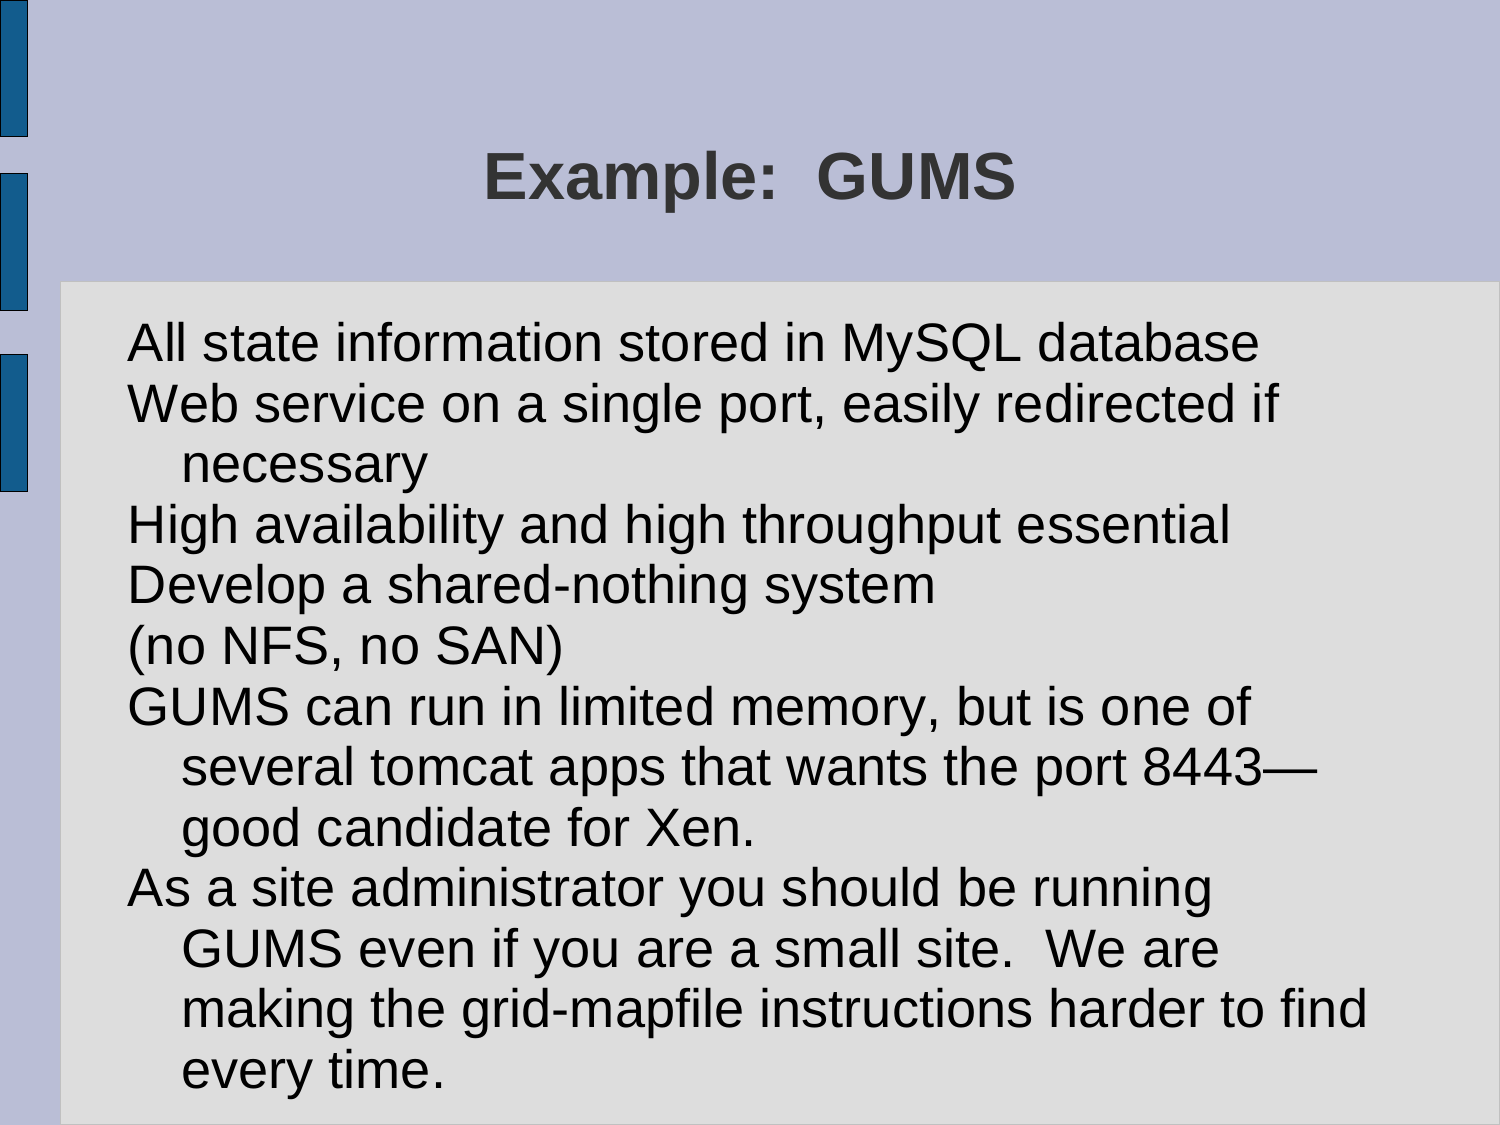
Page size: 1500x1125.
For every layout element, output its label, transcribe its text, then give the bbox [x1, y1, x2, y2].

list All state information stored in MySQL database Web service on a single port, easily redirected if necessary High availability and high throughput essential Develop a shared-nothing system (no NFS, no SAN) GUMS can run in limited memory, but is one of several tomcat apps that wants the port 8443—good candidate for Xen. As a site administrator you should be running GUMS even if you are a small site. We are making the grid-mapfile instructions harder to find every time. [110, 312, 1392, 1100]
title Example: GUMS [110, 82, 1392, 271]
